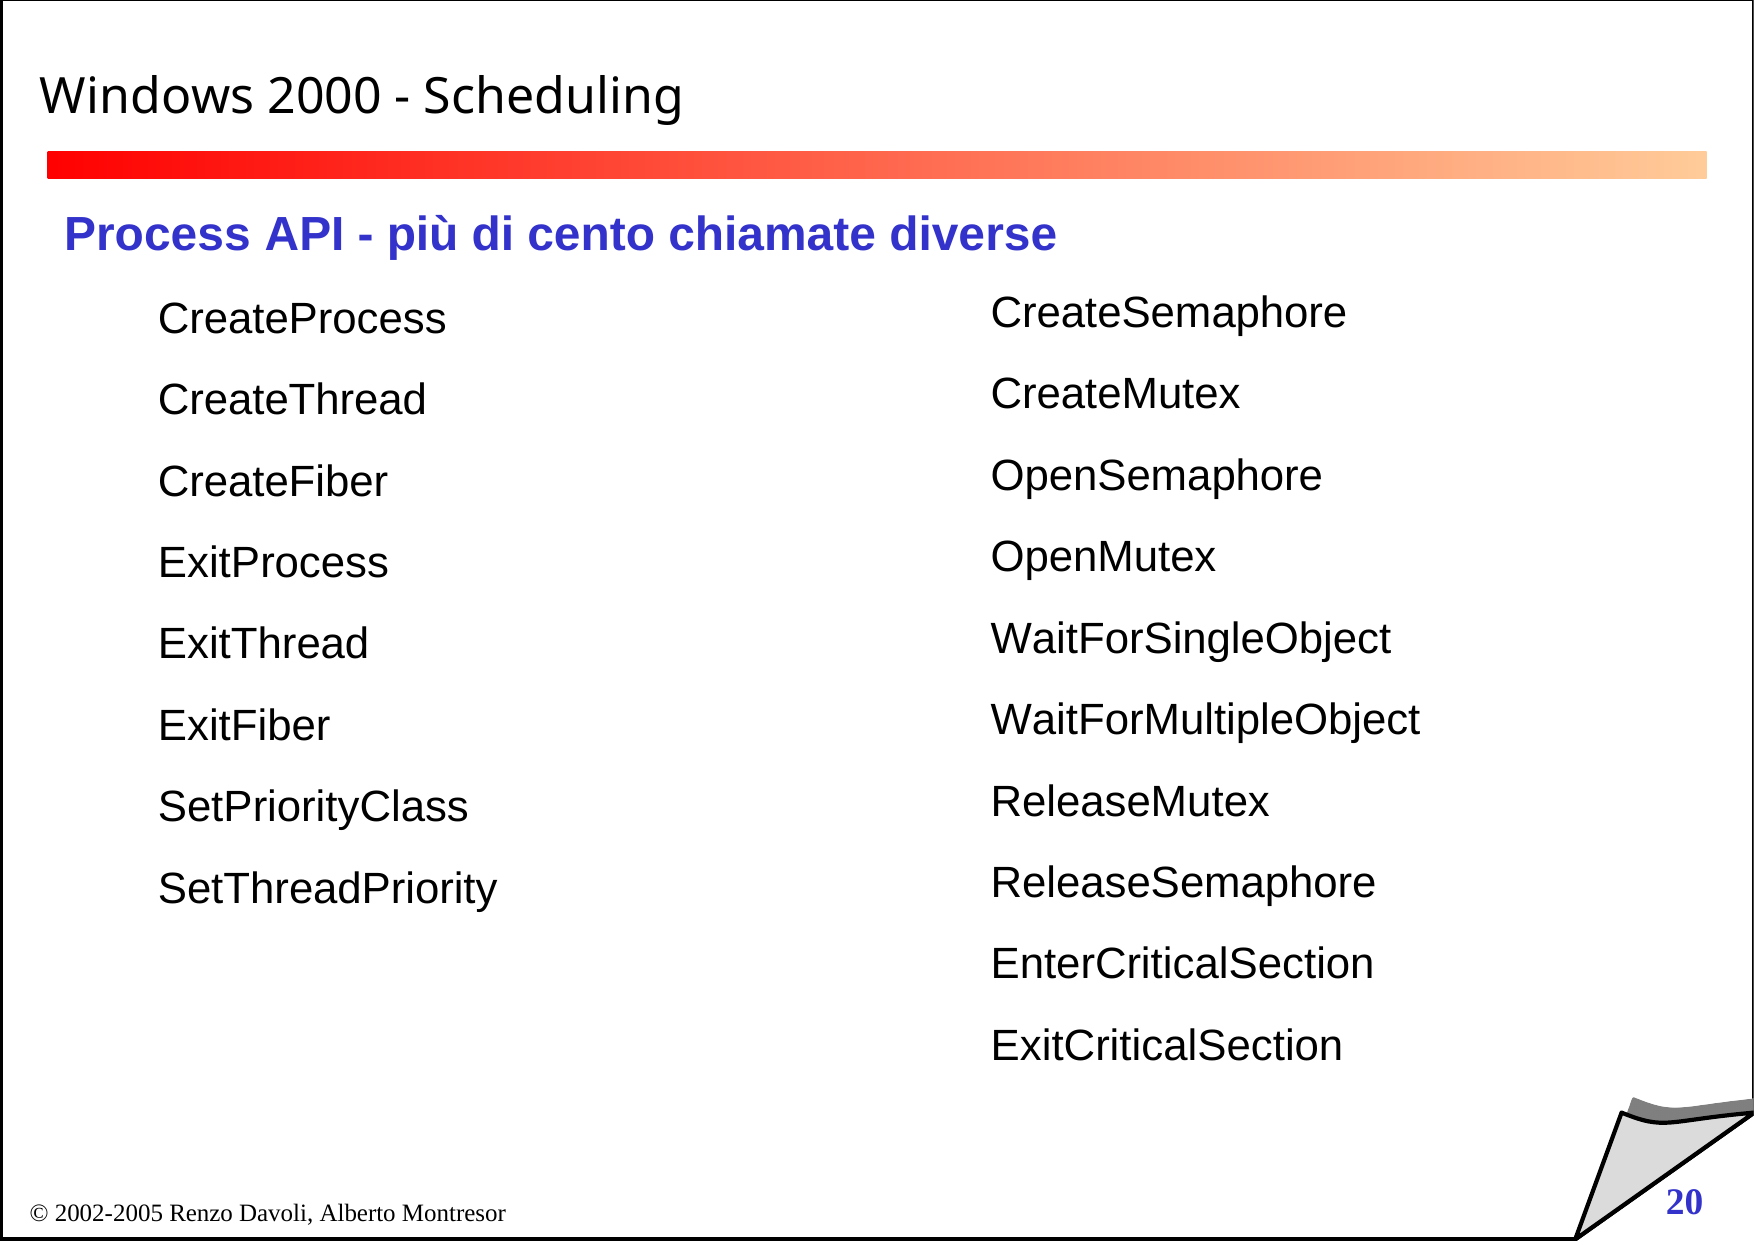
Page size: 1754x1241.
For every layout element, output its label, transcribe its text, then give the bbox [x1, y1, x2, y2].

list CreateSemaphore CreateMutex OpenSemaphore OpenMutex WaitForSingleObject WaitForMultipleObject ReleaseMutex ReleaseSemaphore EnterCriticalSection ExitCriticalSection [896, 206, 1696, 1158]
title Windows 2000 - Scheduling [40, 49, 1713, 144]
list Process API - più di cento chiamate diverse CreateProcess CreateThread CreateFiber ExitProcess ExitThread ExitFiber SetPriorityClass SetThreadPriority [64, 206, 896, 985]
